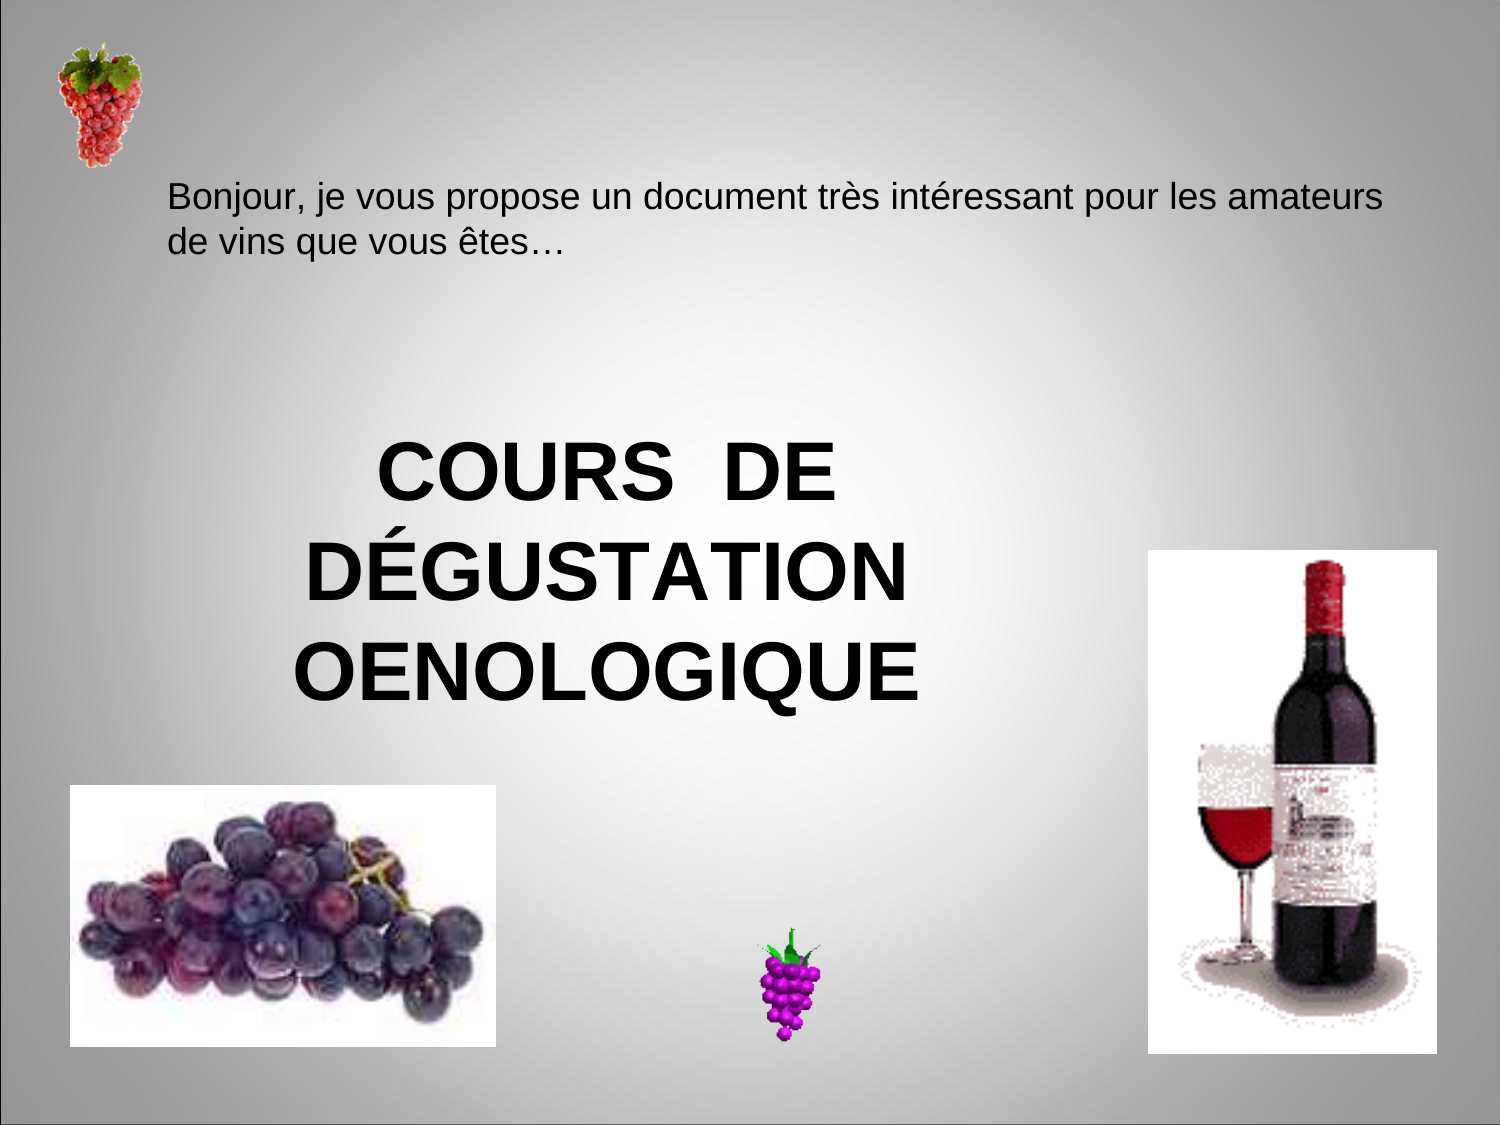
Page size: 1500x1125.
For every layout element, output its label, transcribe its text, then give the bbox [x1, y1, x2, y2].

text_box COURS DE DÉGUSTATION OENOLOGIQUE [82, 410, 1133, 726]
picture [0, 0, 1500, 1125]
text_box Bonjour, je vous propose un document très intéressant pour les amateurs de vins que vous êtes… [152, 163, 1418, 270]
